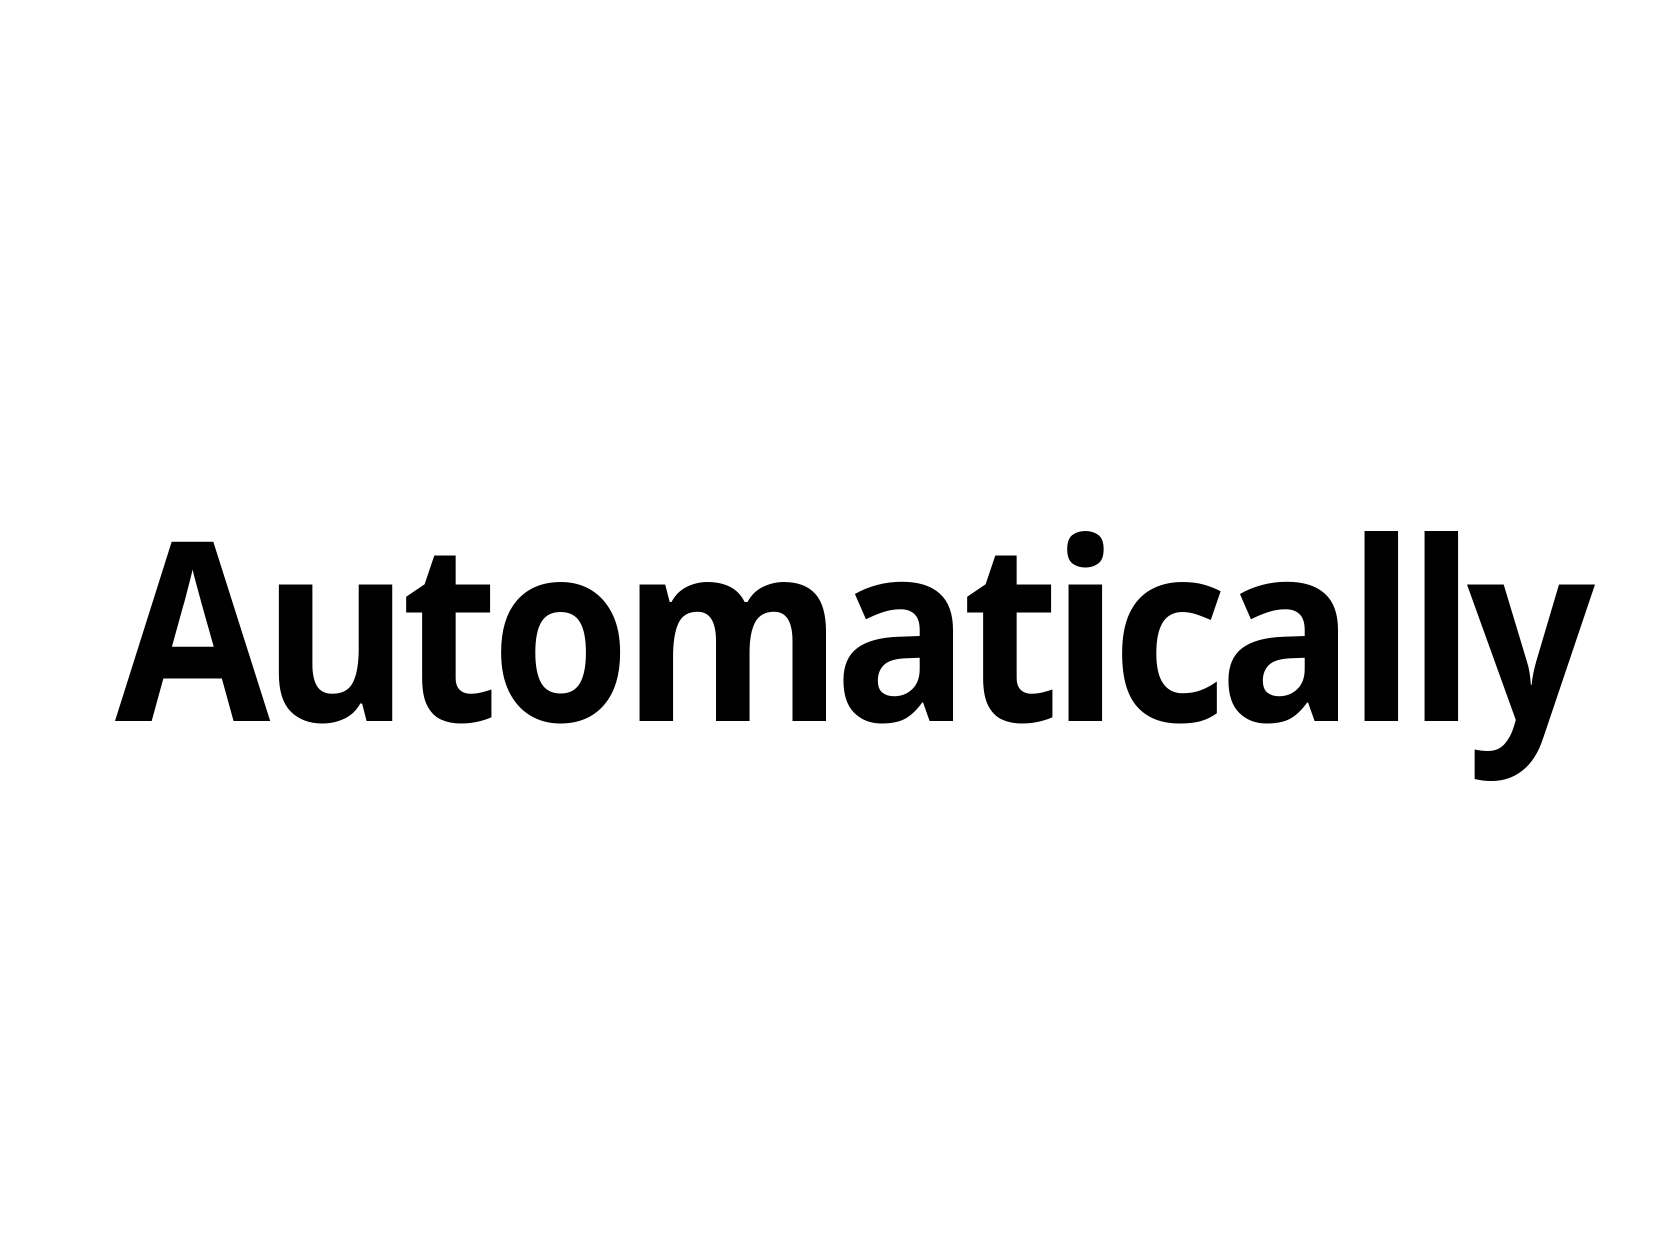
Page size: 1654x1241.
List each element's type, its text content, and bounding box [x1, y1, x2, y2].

title Automatically [112, 49, 1601, 1201]
